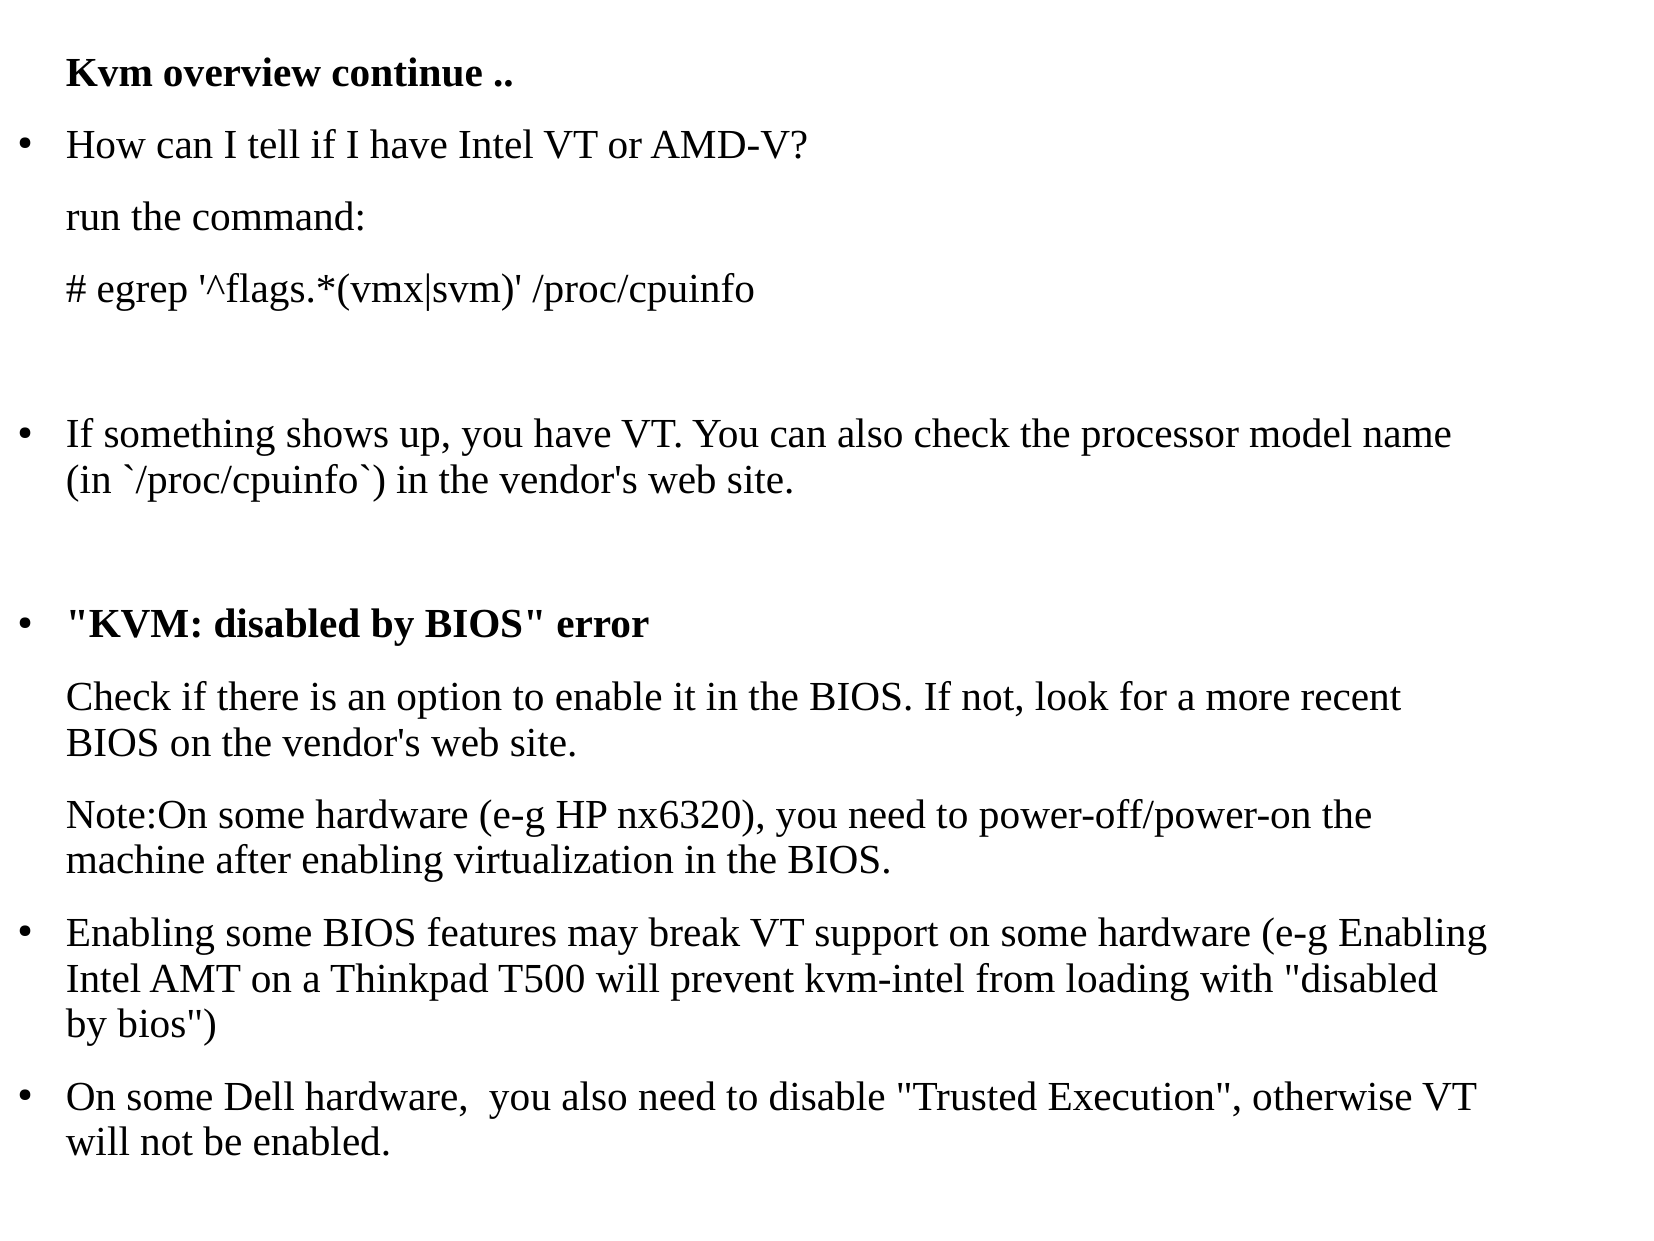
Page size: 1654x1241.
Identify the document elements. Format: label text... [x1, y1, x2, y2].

list Kvm overview continue .. How can I tell if I have Intel VT or AMD-V? run the command: # egrep '^flags.*(vmx|svm)' /proc/cpuinfo If something shows up, you have VT. You can also check the processor model name (in `/proc/cpuinfo`) in the vendor's web site. "KVM: disabled by BIOS" error Check if there is an option to enable it in the BIOS. If not, look for a more recent BIOS on the vendor's web site. Note:On some hardware (e-g HP nx6320), you need to power-off/power-on the machine after enabling virtualization in the BIOS. Enabling some BIOS features may break VT support on some hardware (e-g Enabling Intel AMT on a Thinkpad T500 will prevent kvm-intel from loading with "disabled by bios") On some Dell hardware, you also need to disable "Trusted Execution", otherwise VT will not be enabled. [2, 49, 1491, 1172]
